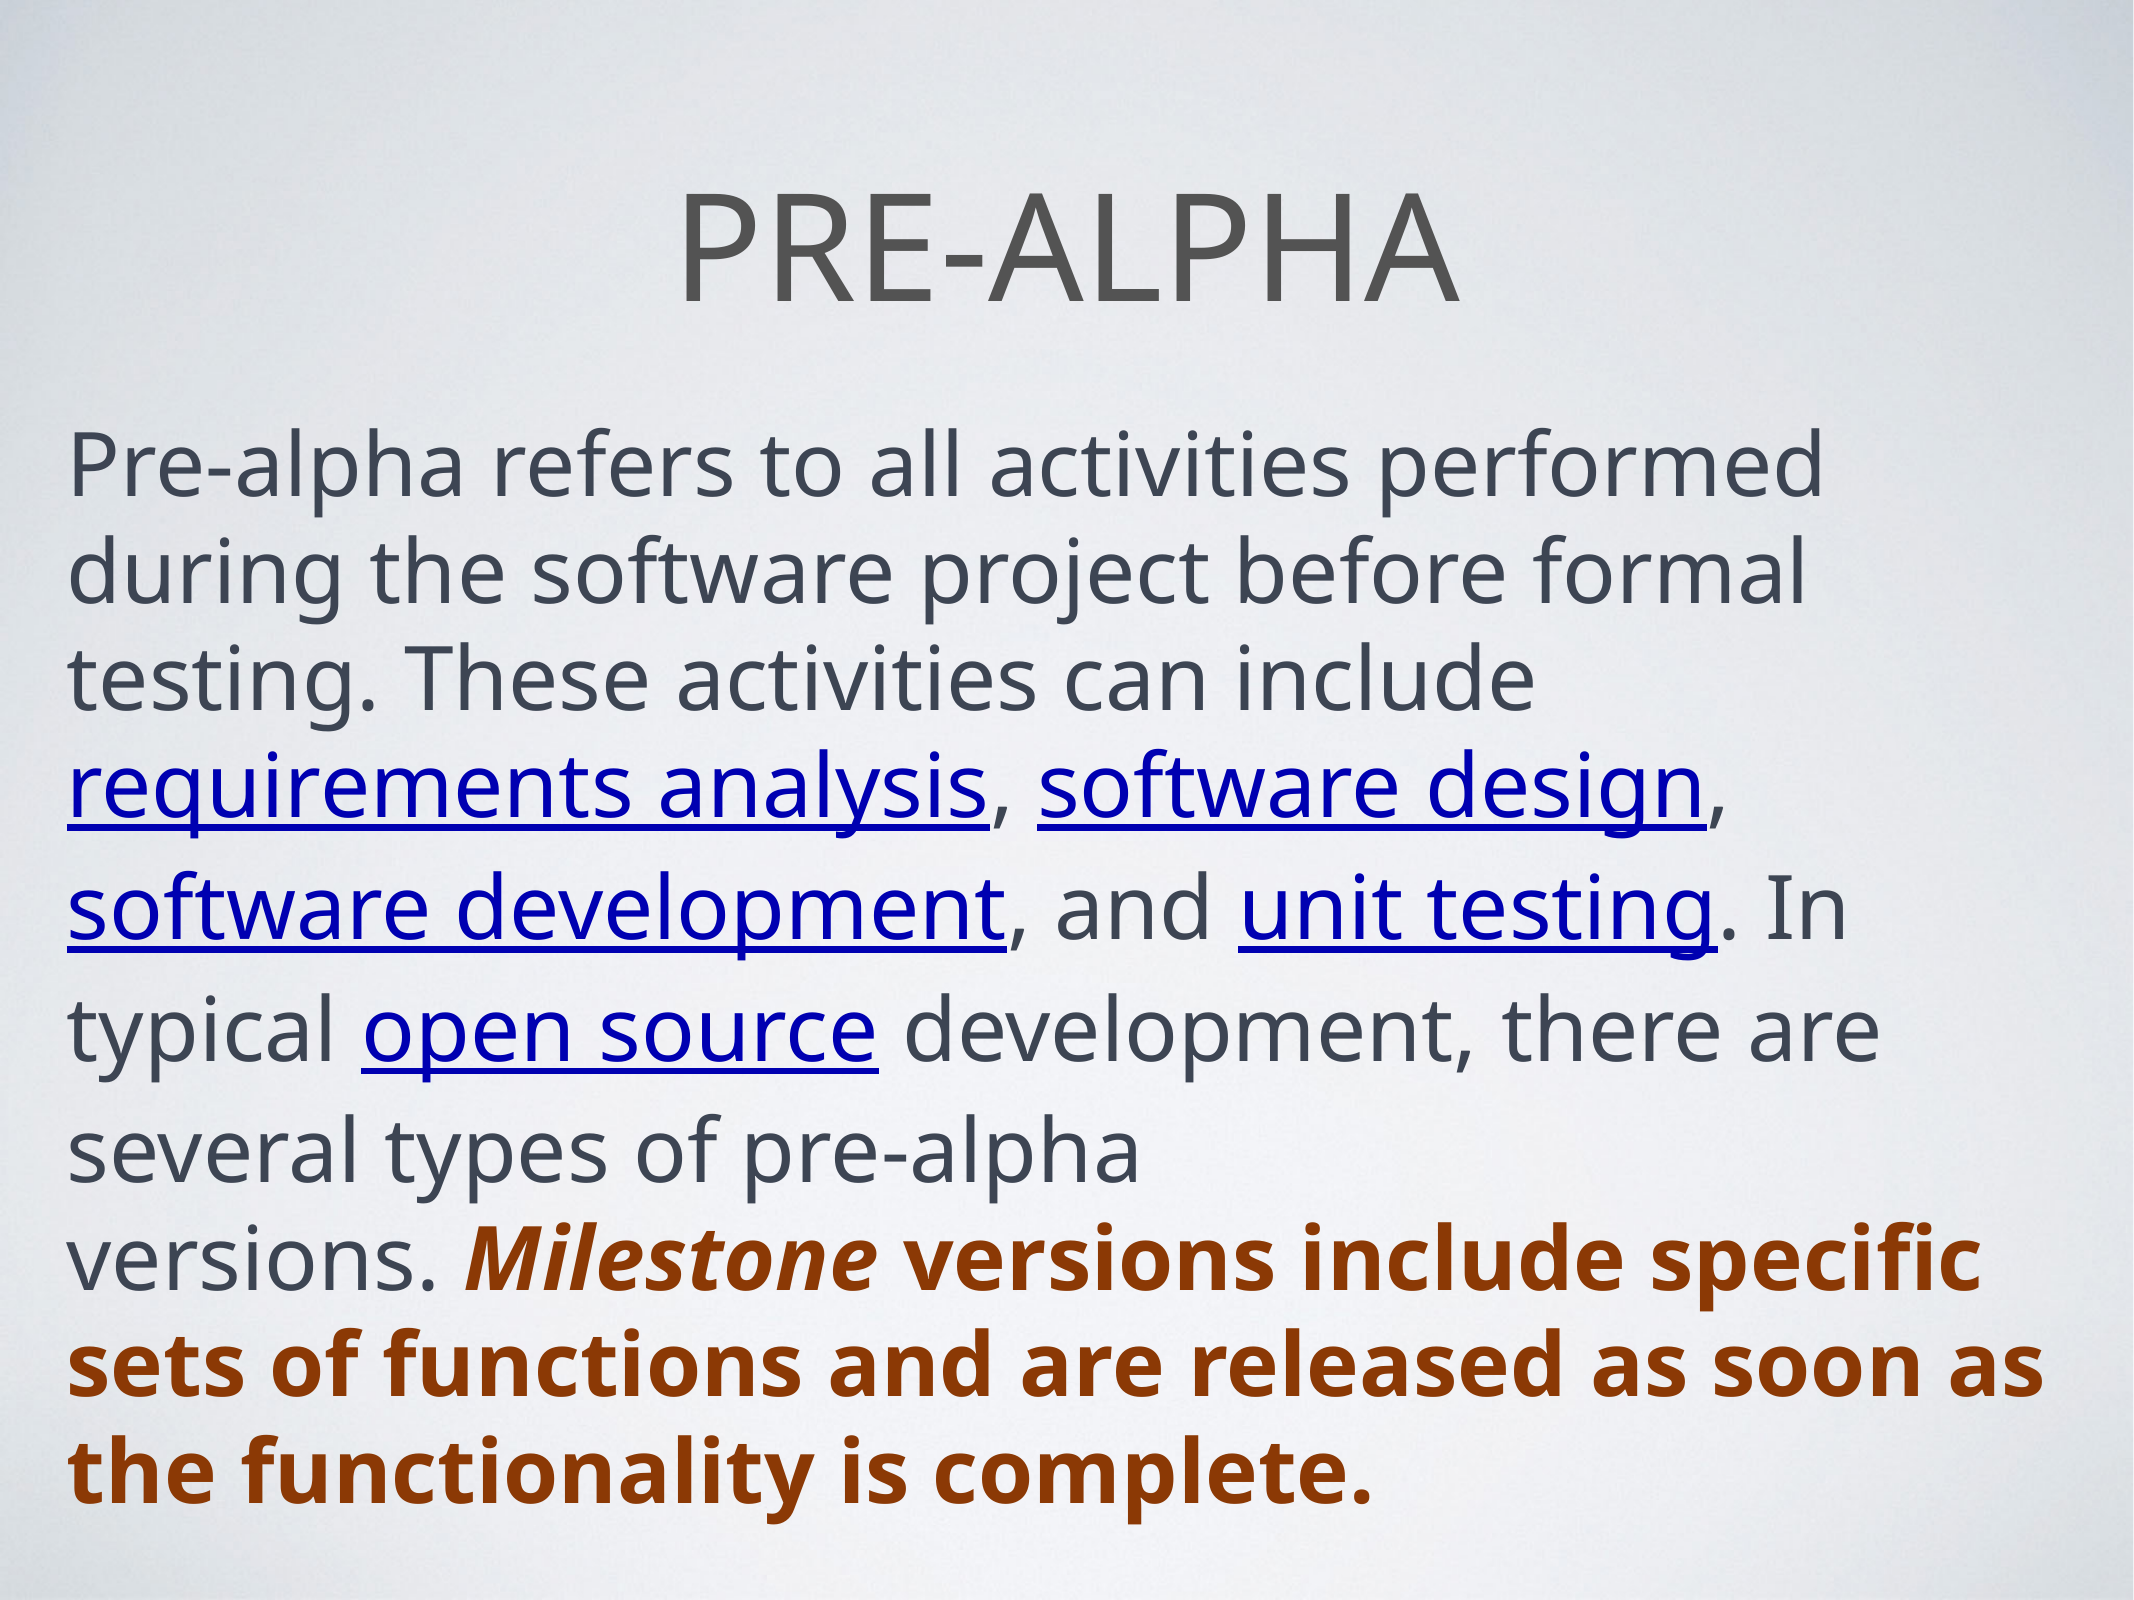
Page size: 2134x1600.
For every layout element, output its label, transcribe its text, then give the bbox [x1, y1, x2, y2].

title Pre-alpha [58, 41, 2075, 442]
picture [0, 0, 2134, 1600]
list Pre-alpha refers to all activities performed during the software project before formal testing. These activities can include requirements analysis, software design, software development, and unit testing. In typical open source development, there are several types of pre-alpha versions. Milestone versions include specific sets of functions and are released as soon as the functionality is complete. [58, 447, 2075, 1482]
